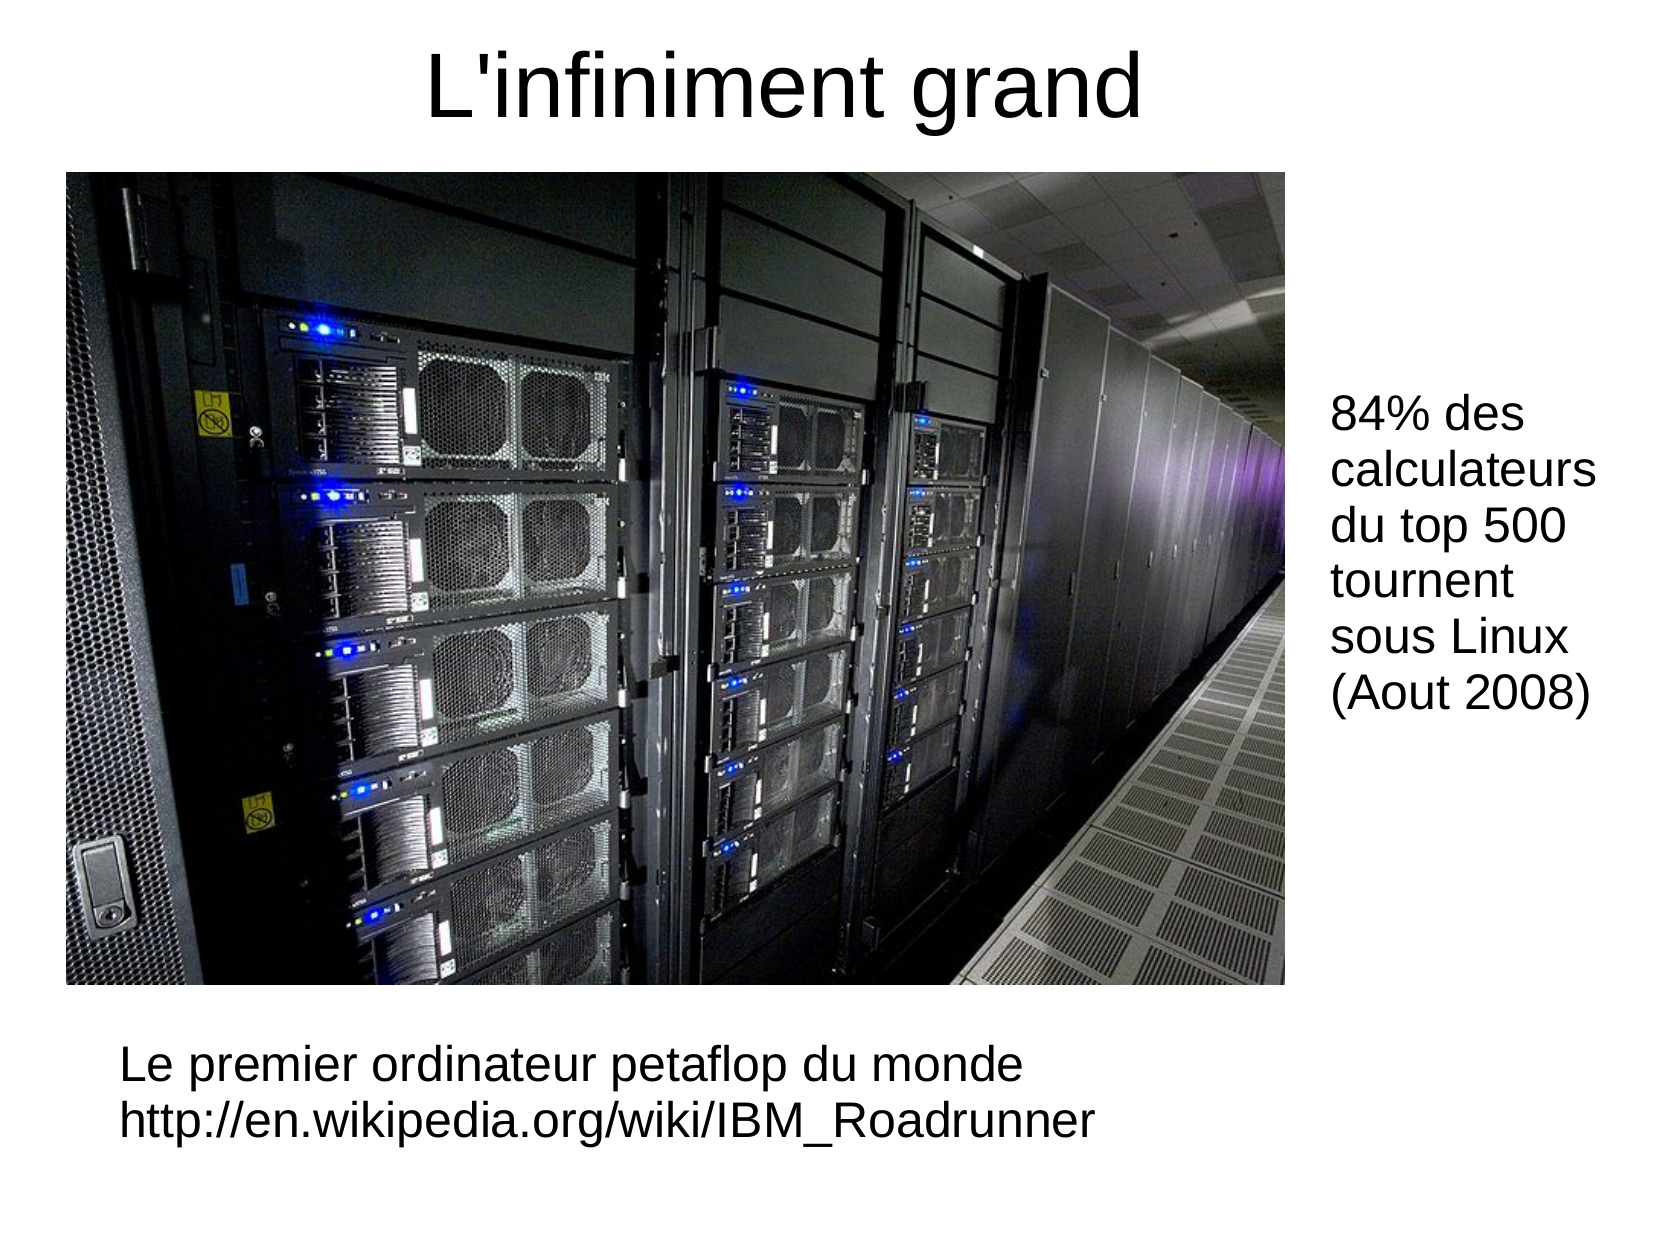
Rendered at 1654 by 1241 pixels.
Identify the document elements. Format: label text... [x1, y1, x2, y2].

picture [66, 172, 1285, 985]
title L'infiniment grand [40, 25, 1530, 146]
text_box Le premier ordinateur petaflop du monde http://en.wikipedia.org/wiki/IBM_Roadrunner [119, 1036, 1098, 1161]
text_box 84% des calculateurs du top 500 tournent sous Linux (Aout 2008) [1330, 385, 1598, 758]
